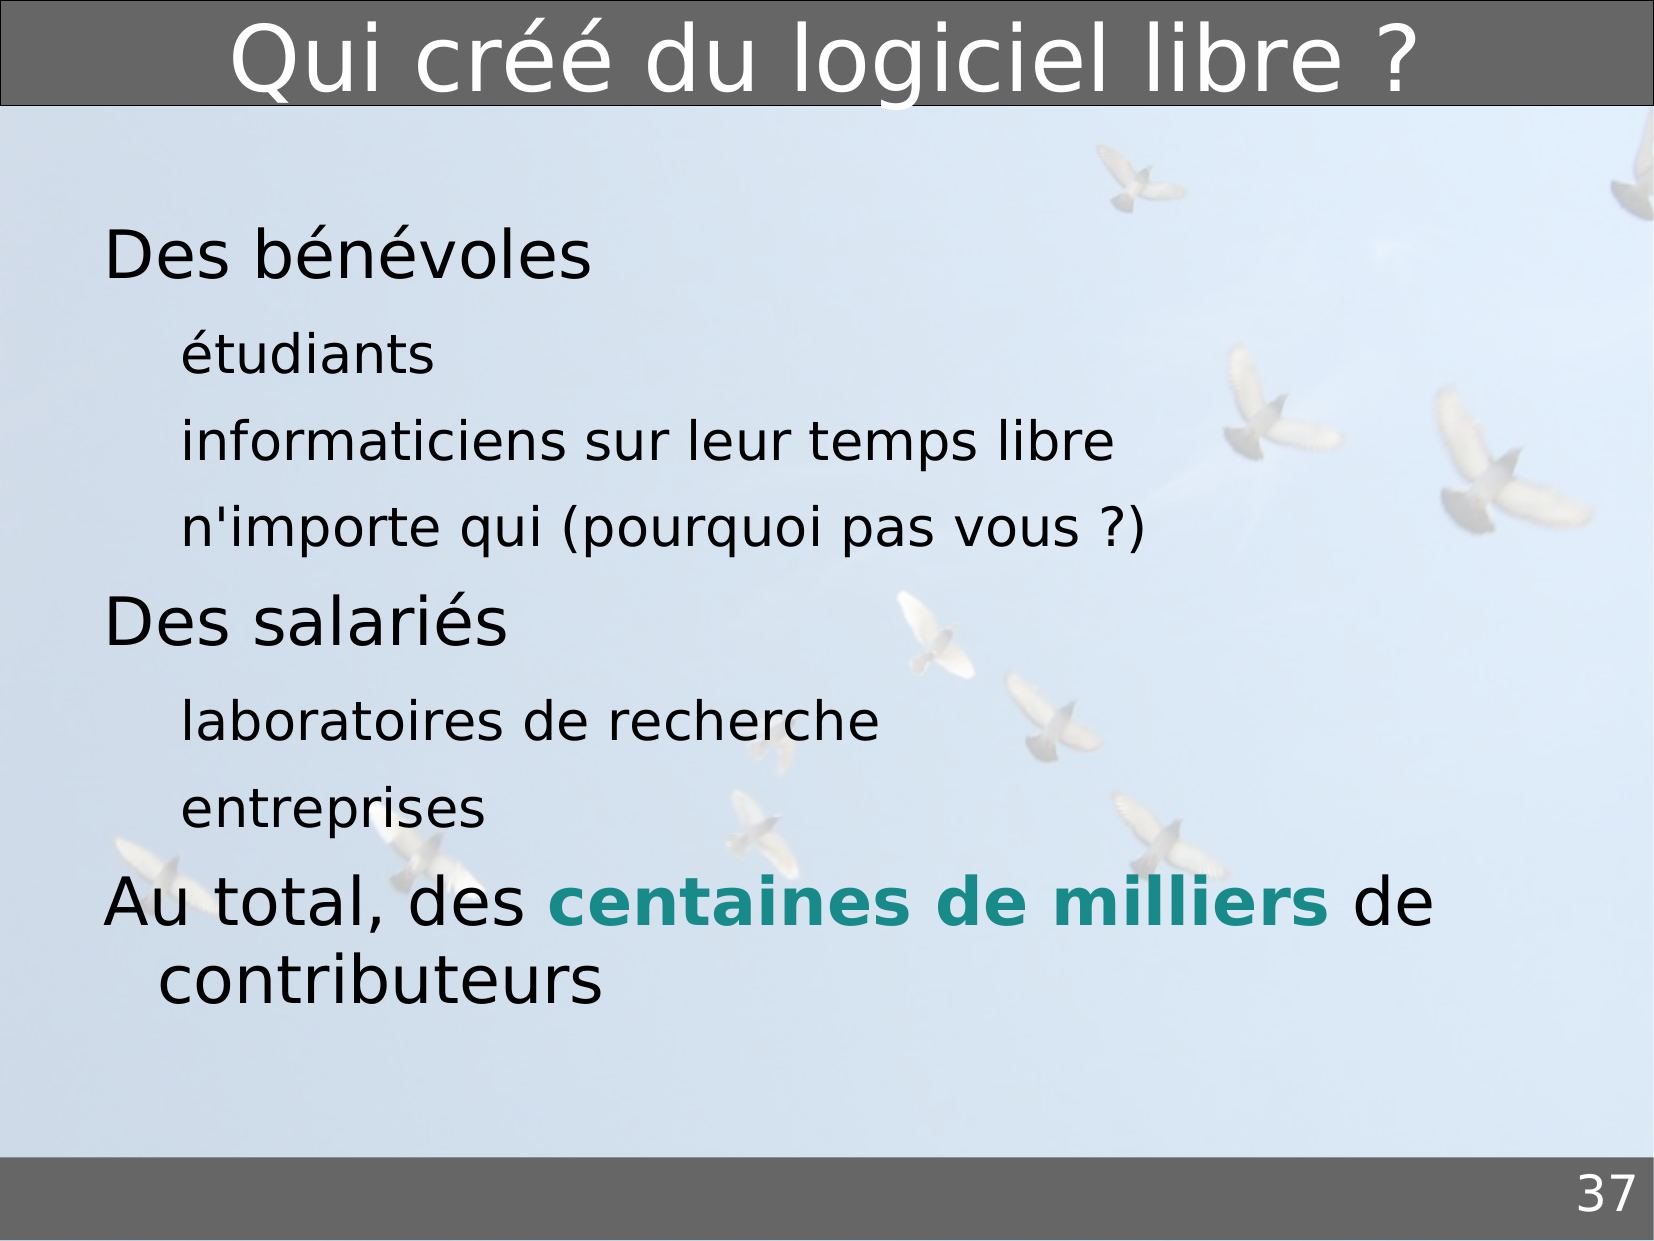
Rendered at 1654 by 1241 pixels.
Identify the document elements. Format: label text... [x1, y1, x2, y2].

title Qui créé du logiciel libre ? [0, 0, 1654, 120]
list Des bénévoles étudiants informaticiens sur leur temps libre n'importe qui (pourquoi pas vous ?) Des salariés laboratoires de recherche entreprises Au total, des centaines de milliers de contributeurs [86, 216, 1575, 1035]
